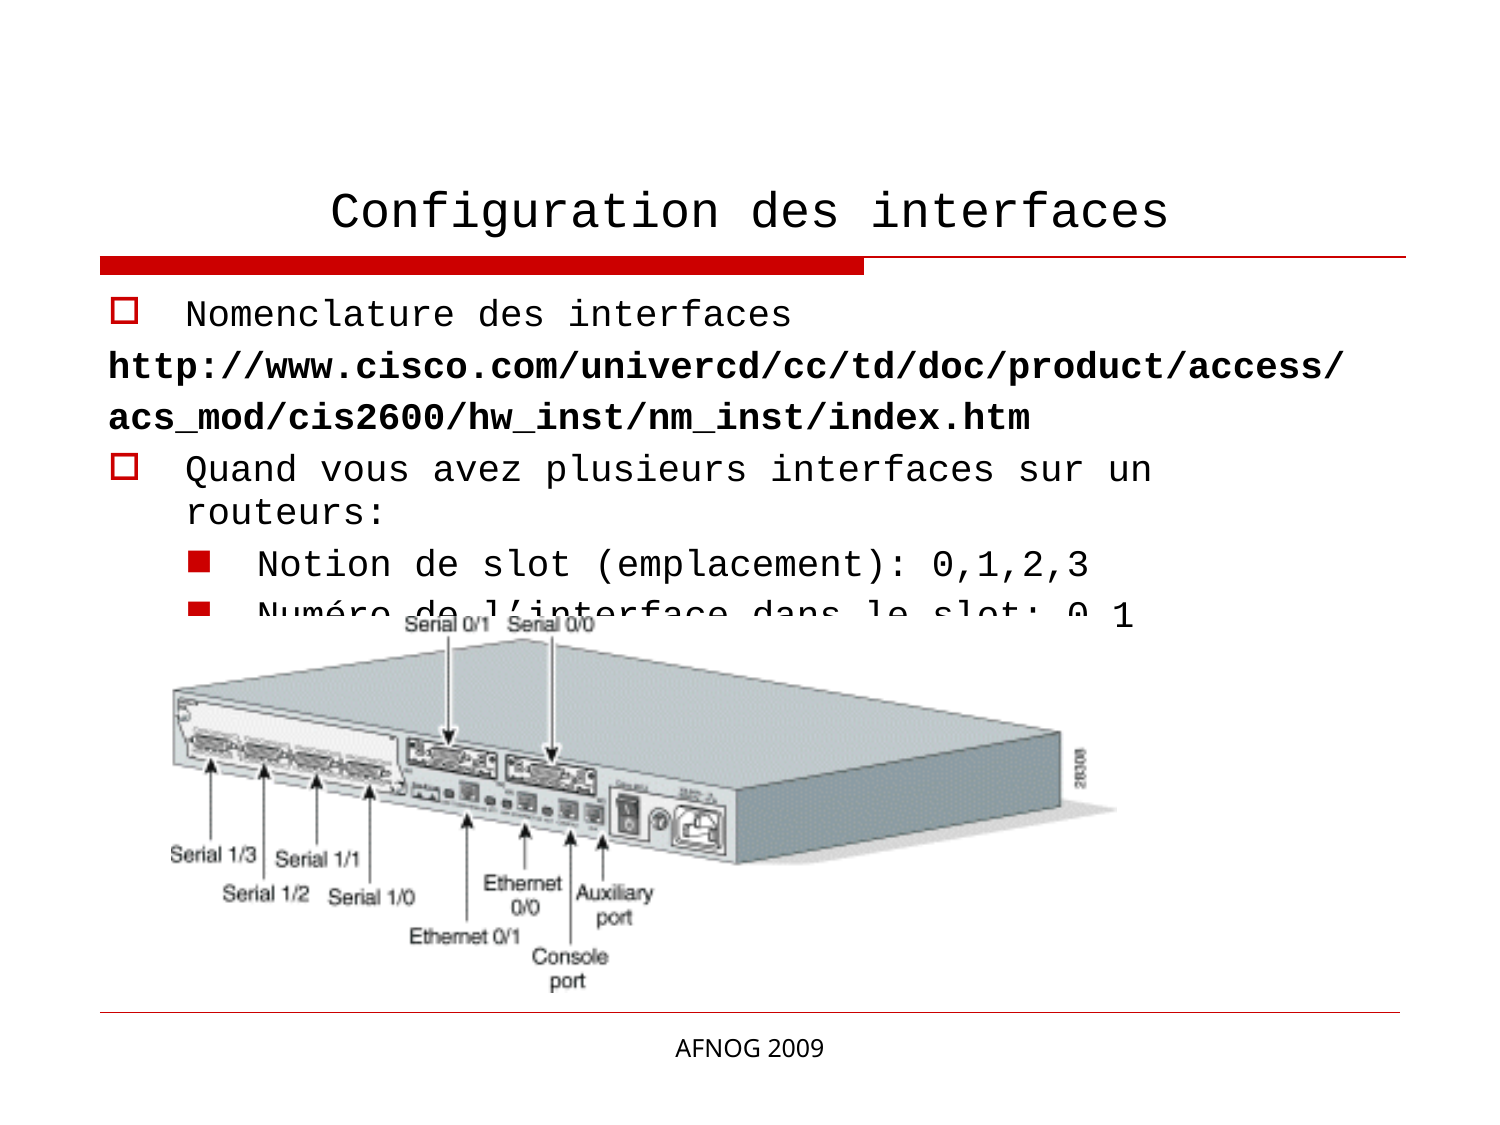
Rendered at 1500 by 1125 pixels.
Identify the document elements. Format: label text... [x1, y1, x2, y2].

list Nomenclature des interfaces http://www.cisco.com/univercd/cc/td/doc/product/access/ acs_mod/cis2600/hw_inst/nm_inst/index.htm Quand vous avez plusieurs interfaces sur un routeurs: Notion de slot (emplacement): 0,1,2,3 Numéro de l’interface dans le slot: 0,1 [92, 287, 1380, 988]
title Configuration des interfaces [94, 49, 1407, 250]
text_box AFNOG 2009 [512, 1024, 988, 1103]
text_box [171, 616, 1117, 993]
